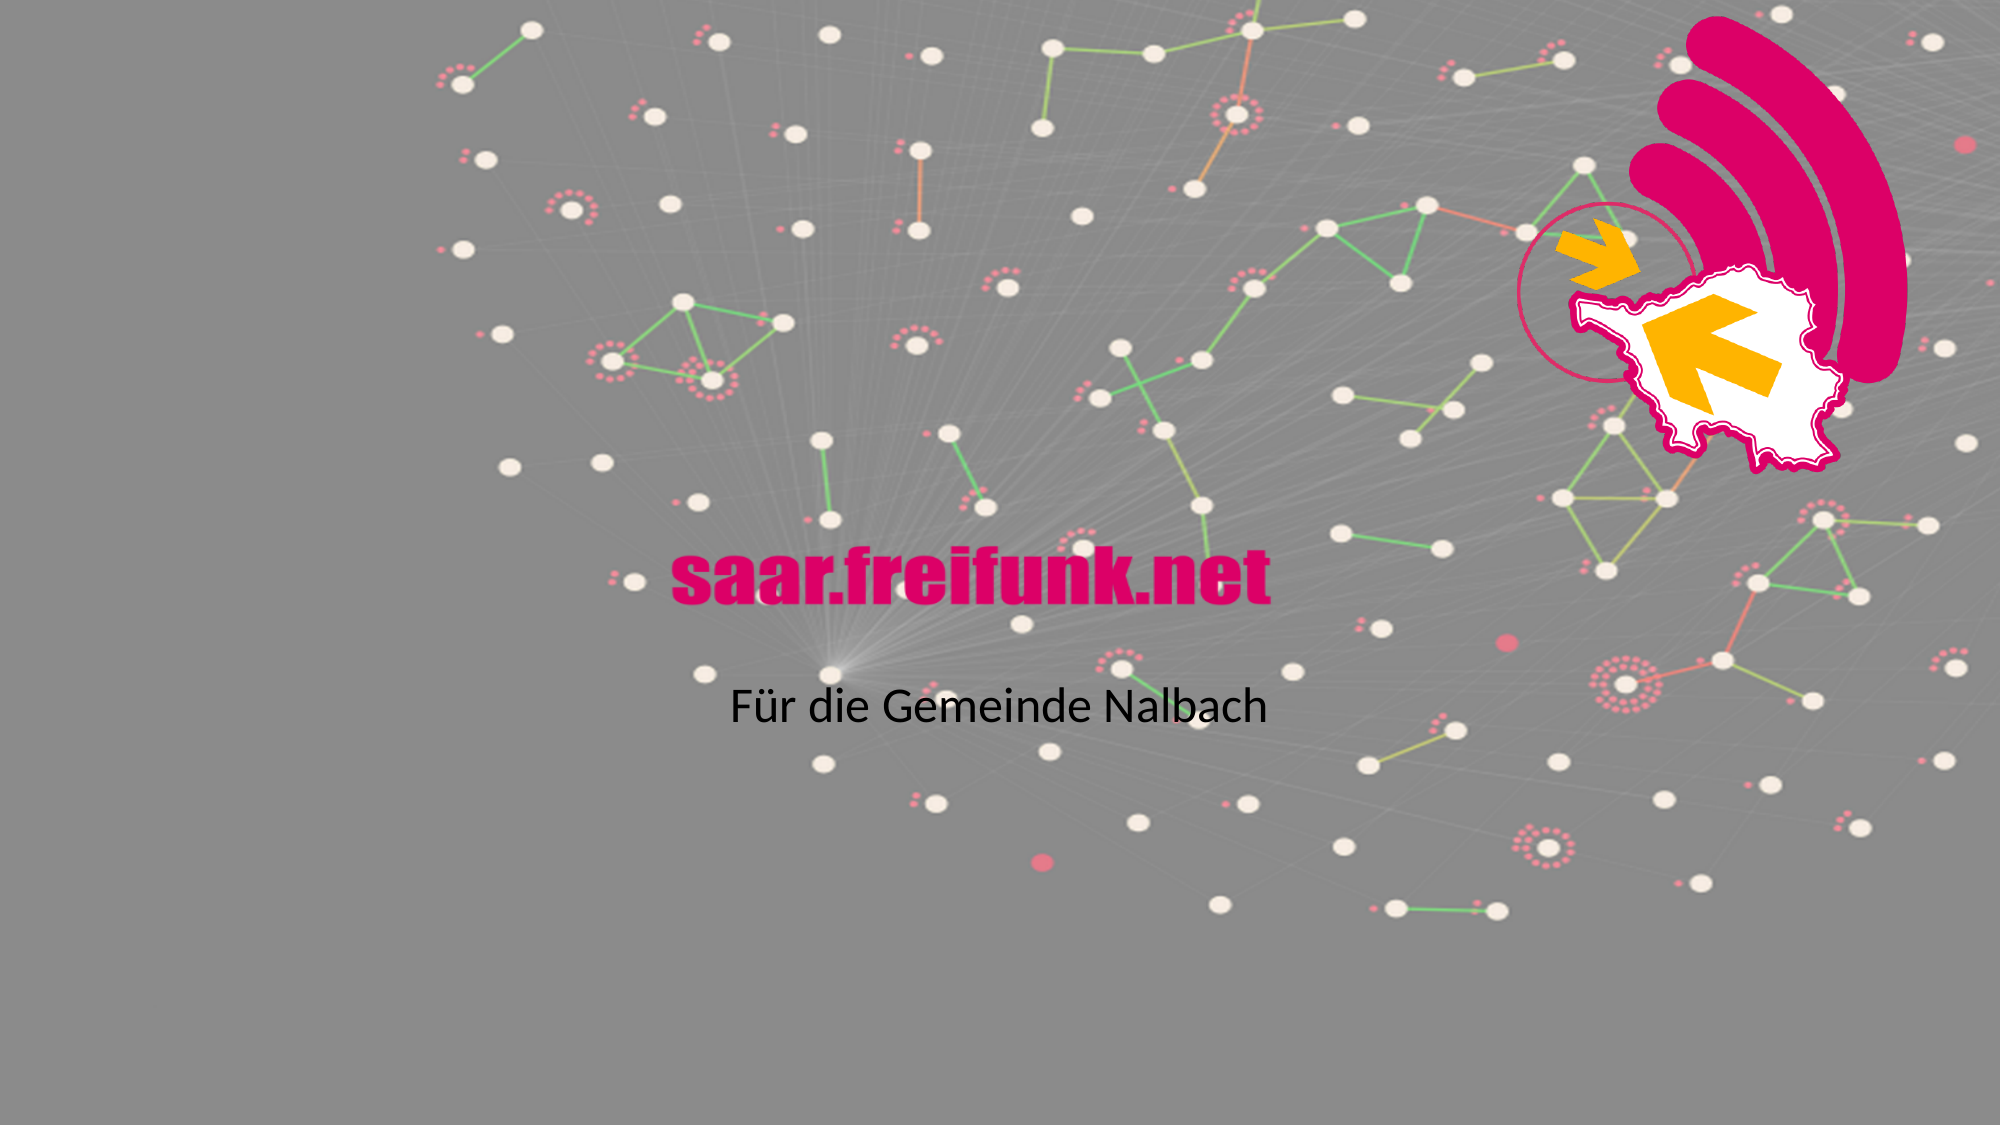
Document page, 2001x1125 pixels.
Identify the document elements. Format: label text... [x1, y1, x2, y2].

picture [0, 0, 2000, 1125]
subtitle Für die Gemeinde Nalbach [249, 590, 1750, 863]
